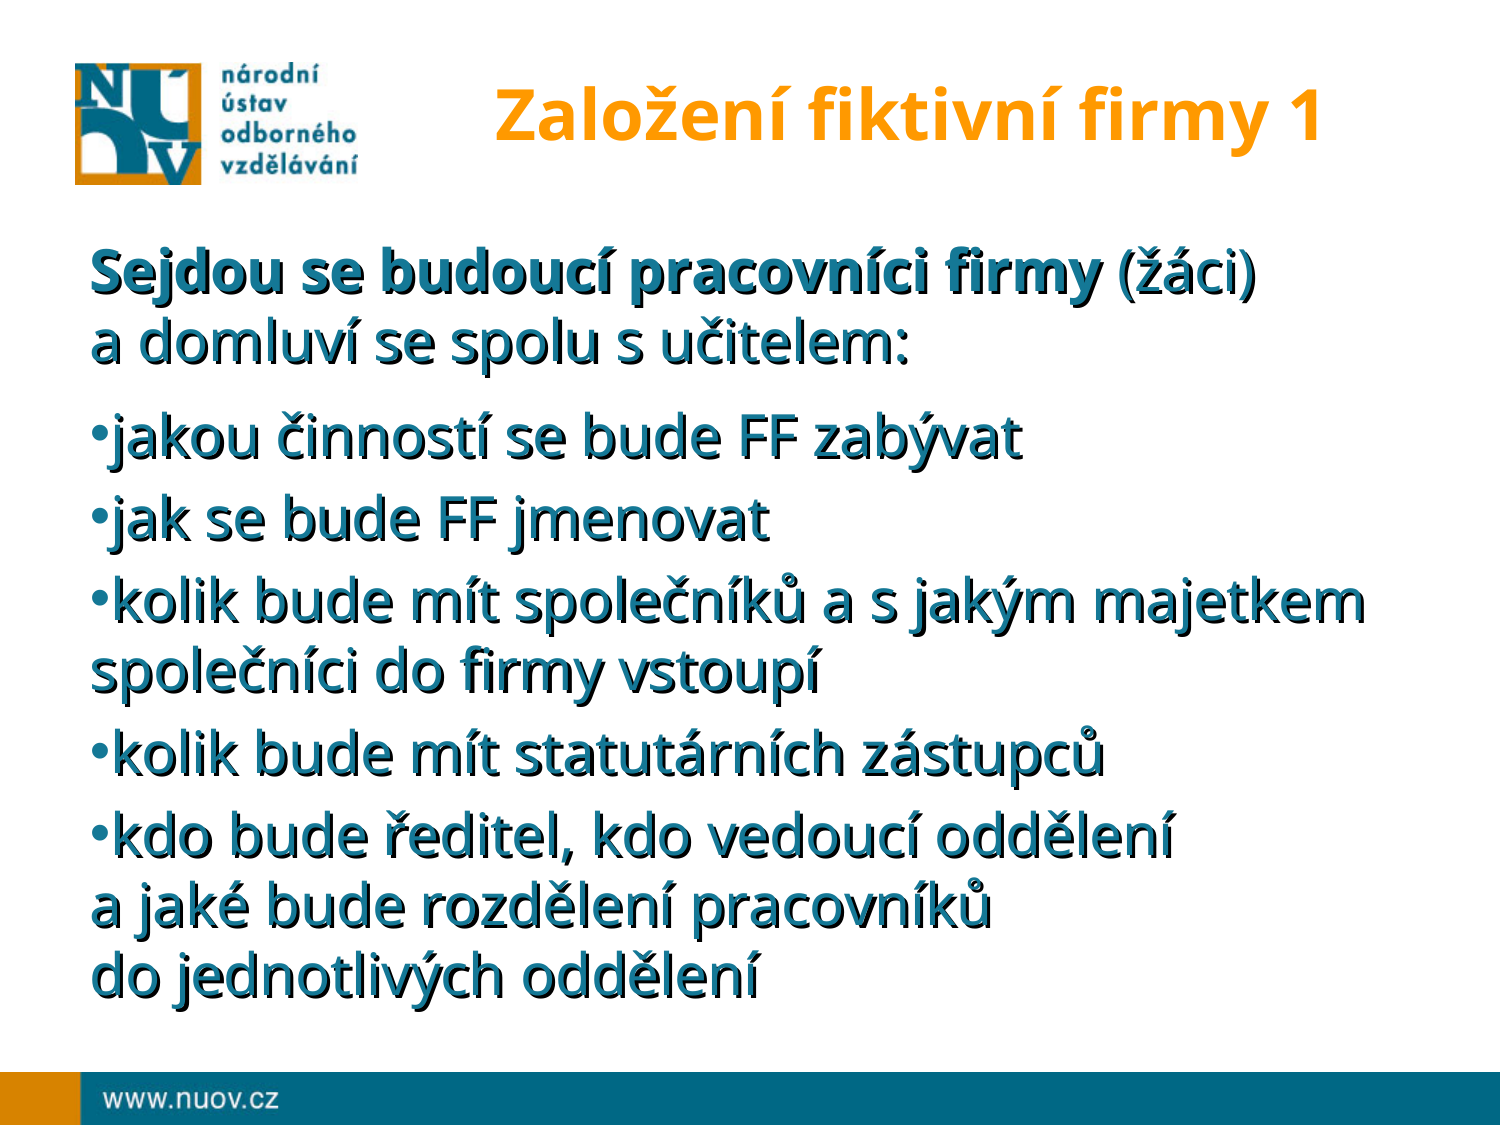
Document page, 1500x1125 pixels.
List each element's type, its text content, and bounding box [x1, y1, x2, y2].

text_box [75, 62, 358, 185]
text_box [0, 1072, 1500, 1125]
title Založení fiktivní firmy 1 [399, 37, 1425, 188]
text_box Sejdou se budoucí pracovníci firmy (žáci) a domluví se spolu s učitelem: jakou činností se bude FF zabývat jak se bude FF jmenovat kolik bude mít společníků a s jakým majetkem společníci do firmy vstoupí kolik bude mít statutárních zástupců kdo bude ředitel, kdo vedoucí oddělení a jaké bude rozdělení pracovníků do jednotlivých oddělení [74, 224, 1450, 1016]
